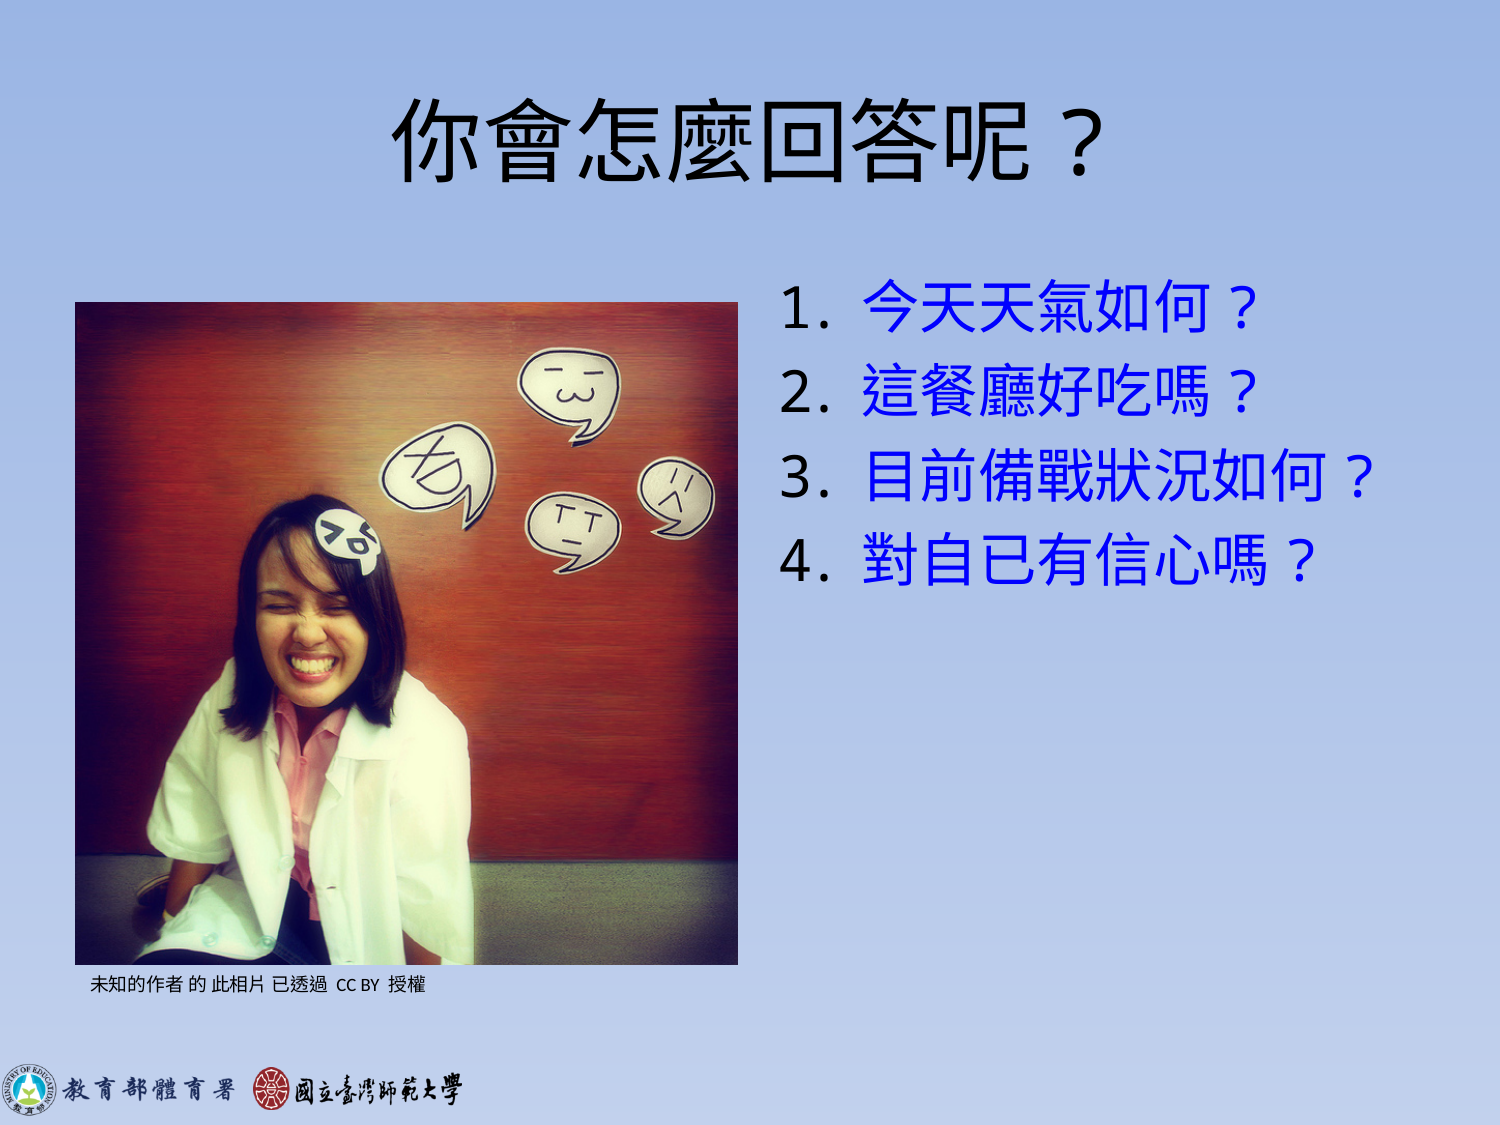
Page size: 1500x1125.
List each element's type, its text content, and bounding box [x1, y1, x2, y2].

picture [75, 302, 738, 964]
title 你會怎麼回答呢? [75, 45, 1426, 233]
text_box 未知的作者 的 此相片 已透過 CC BY 授權 [75, 964, 738, 1003]
list 今天天氣如何? 這餐廳好吃嗎? 目前備戰狀況如何? 對自已有信心嗎? [762, 262, 1426, 1005]
